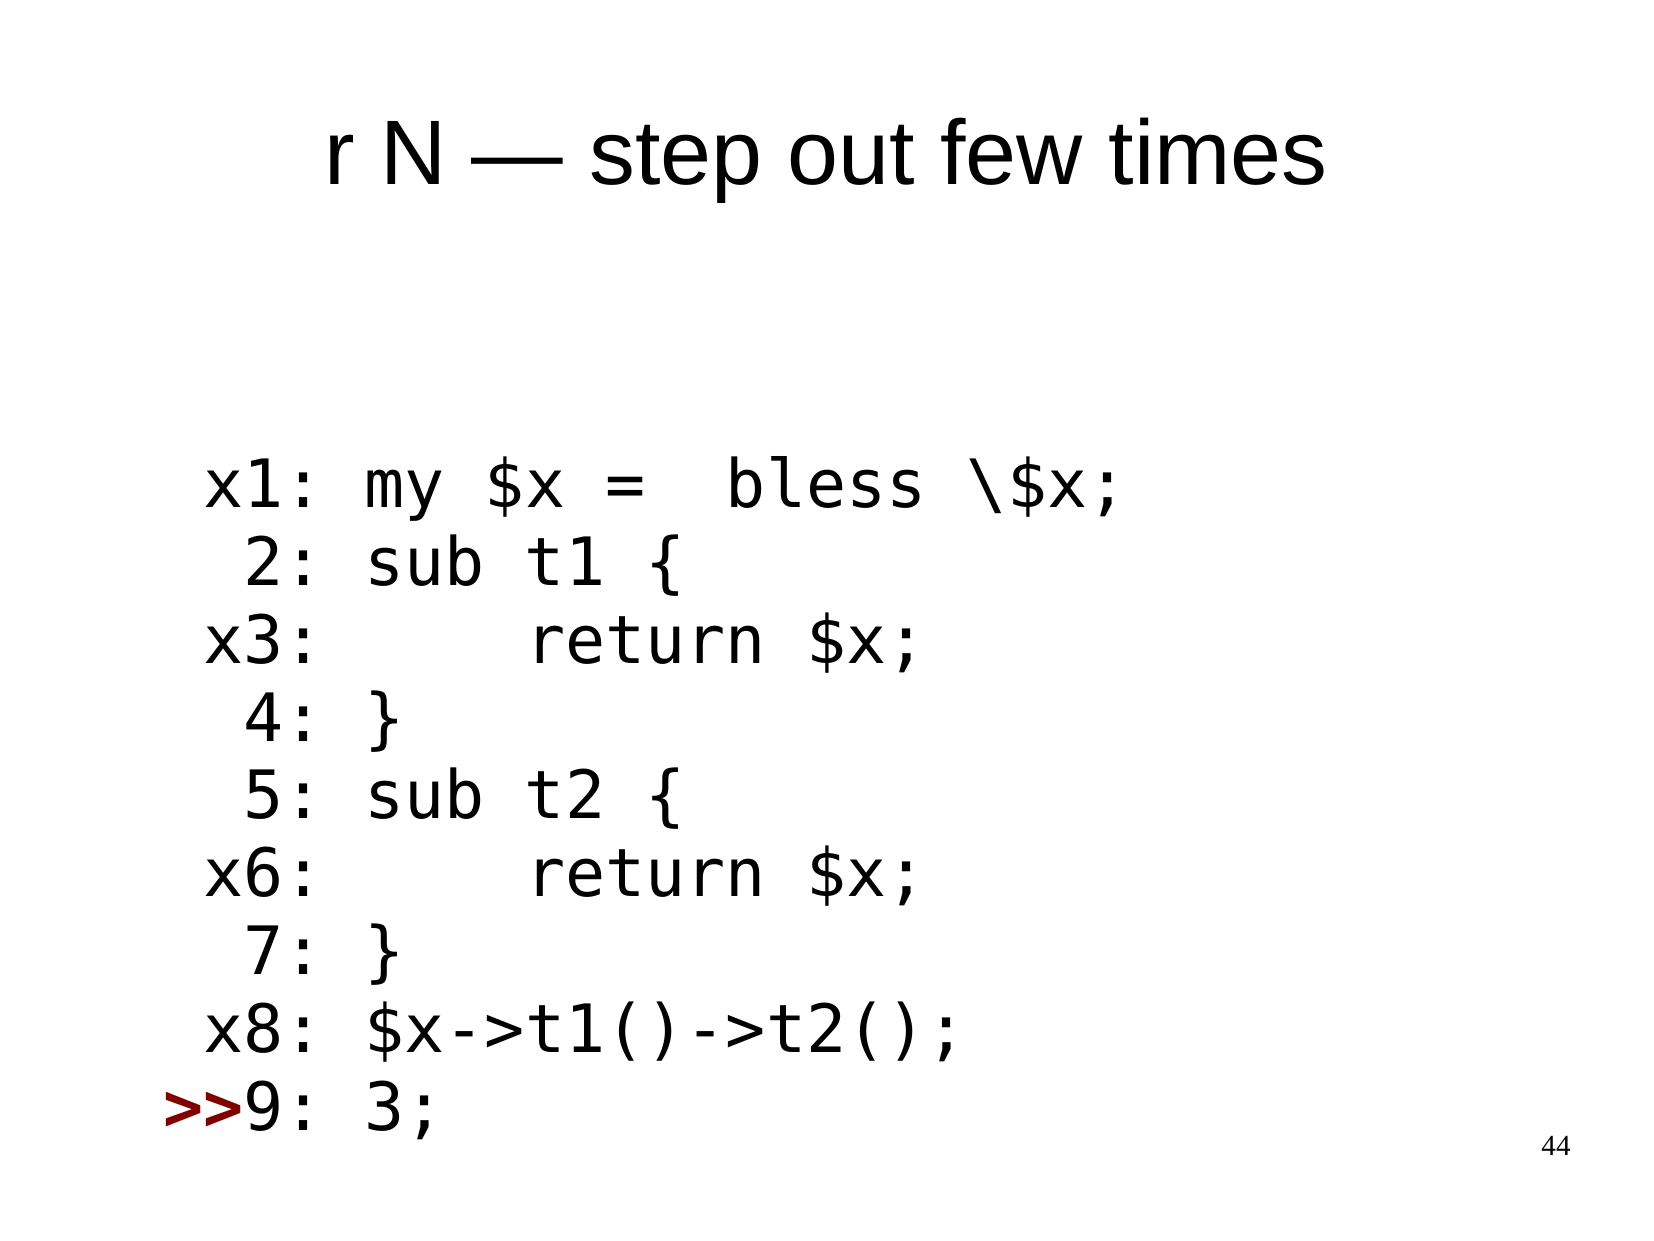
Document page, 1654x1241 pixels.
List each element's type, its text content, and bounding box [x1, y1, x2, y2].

subtitle x1: my $x = bless \$x; 2: sub t1 { x3: return $x; 4: } 5: sub t2 { x6: return $x; 7: } x8: $x->t1()->t2(); >>9: 3; [82, 290, 1571, 1158]
title r N — step out few times [82, 49, 1571, 257]
